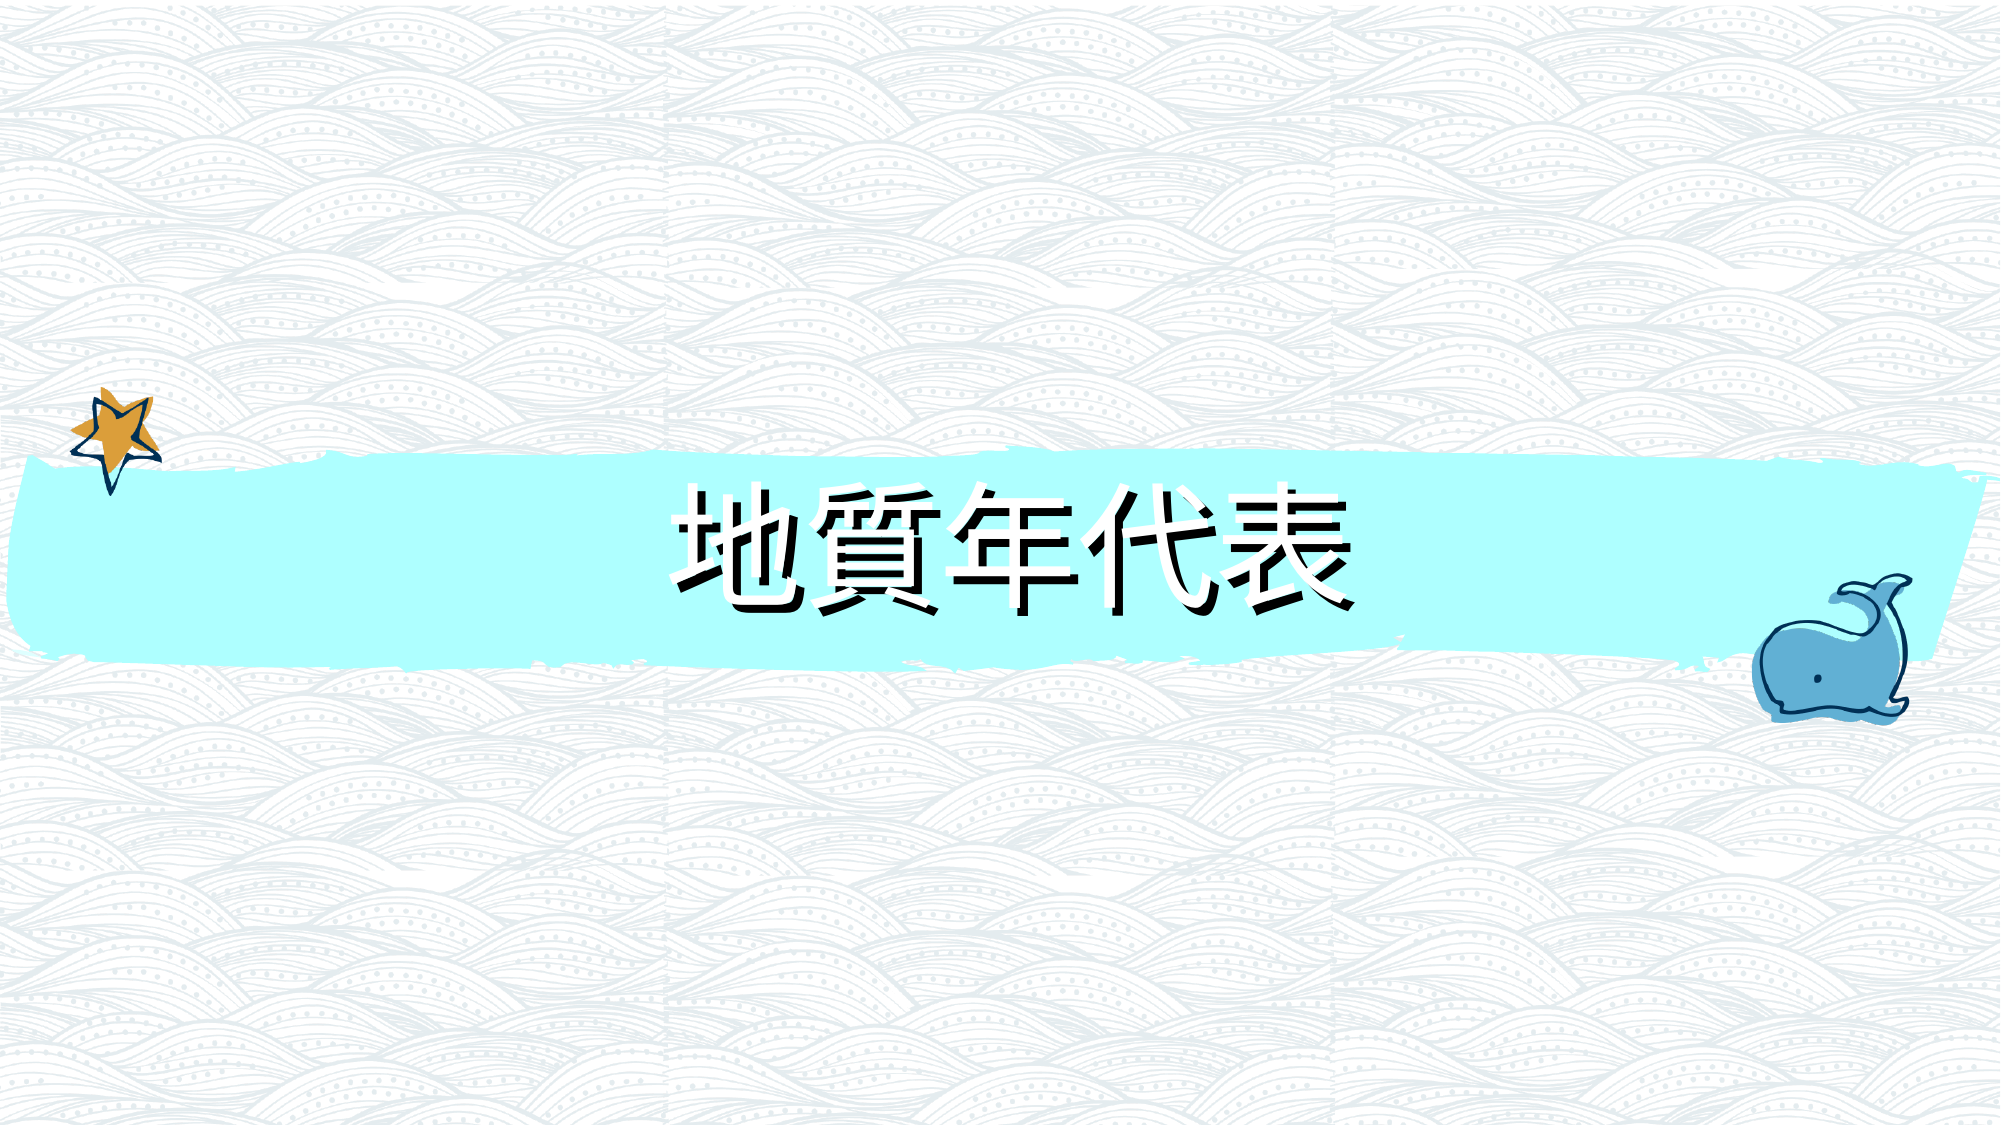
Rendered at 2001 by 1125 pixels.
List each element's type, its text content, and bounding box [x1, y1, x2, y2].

text_box 地質年代表 [580, 417, 1437, 635]
